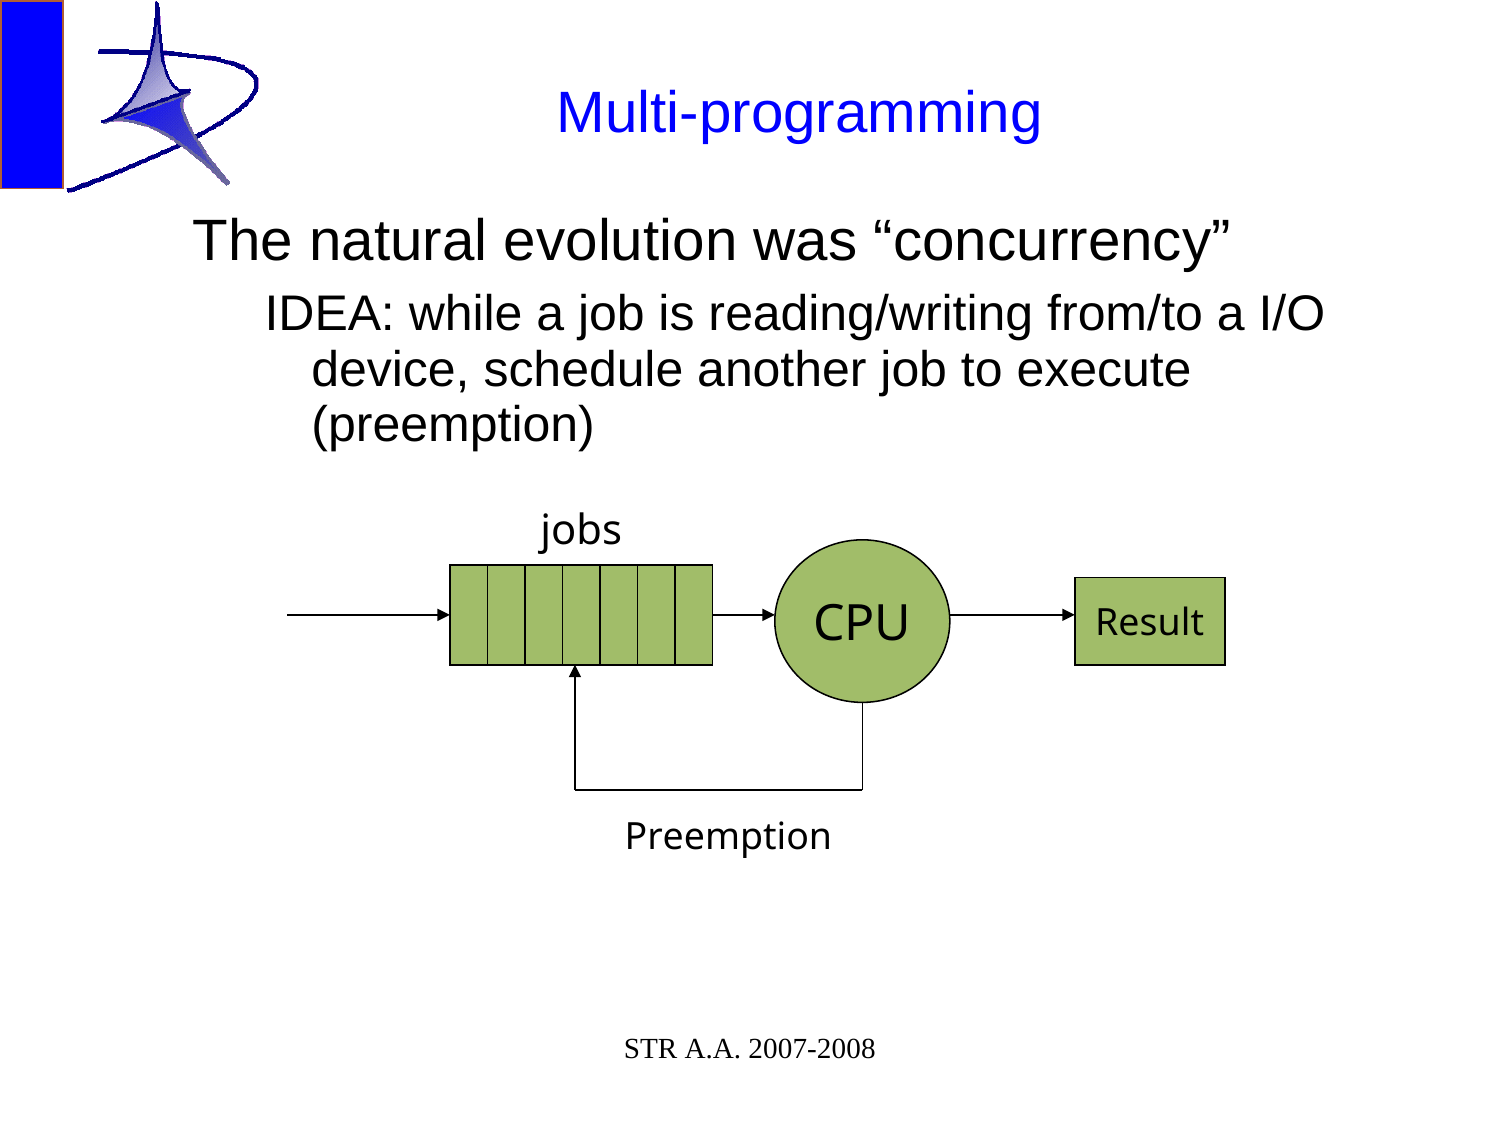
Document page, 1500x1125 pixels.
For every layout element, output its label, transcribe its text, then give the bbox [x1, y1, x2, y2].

text_box [449, 564, 487, 665]
text_box [526, 565, 562, 665]
list The natural evolution was “concurrency” IDEA: while a job is reading/writing from/to a I/O device, schedule another job to execute (preemption) [174, 200, 1425, 488]
picture [62, 0, 263, 197]
text_box [638, 564, 675, 665]
text_box CPU [774, 539, 950, 703]
text_box [563, 565, 599, 665]
text_box Preemption [609, 802, 848, 869]
text_box [488, 564, 525, 665]
text_box Result [1074, 577, 1225, 665]
text_box [676, 564, 713, 665]
text_box jobs [525, 491, 638, 565]
title Multi-programming [174, 61, 1425, 164]
text_box [601, 565, 637, 665]
